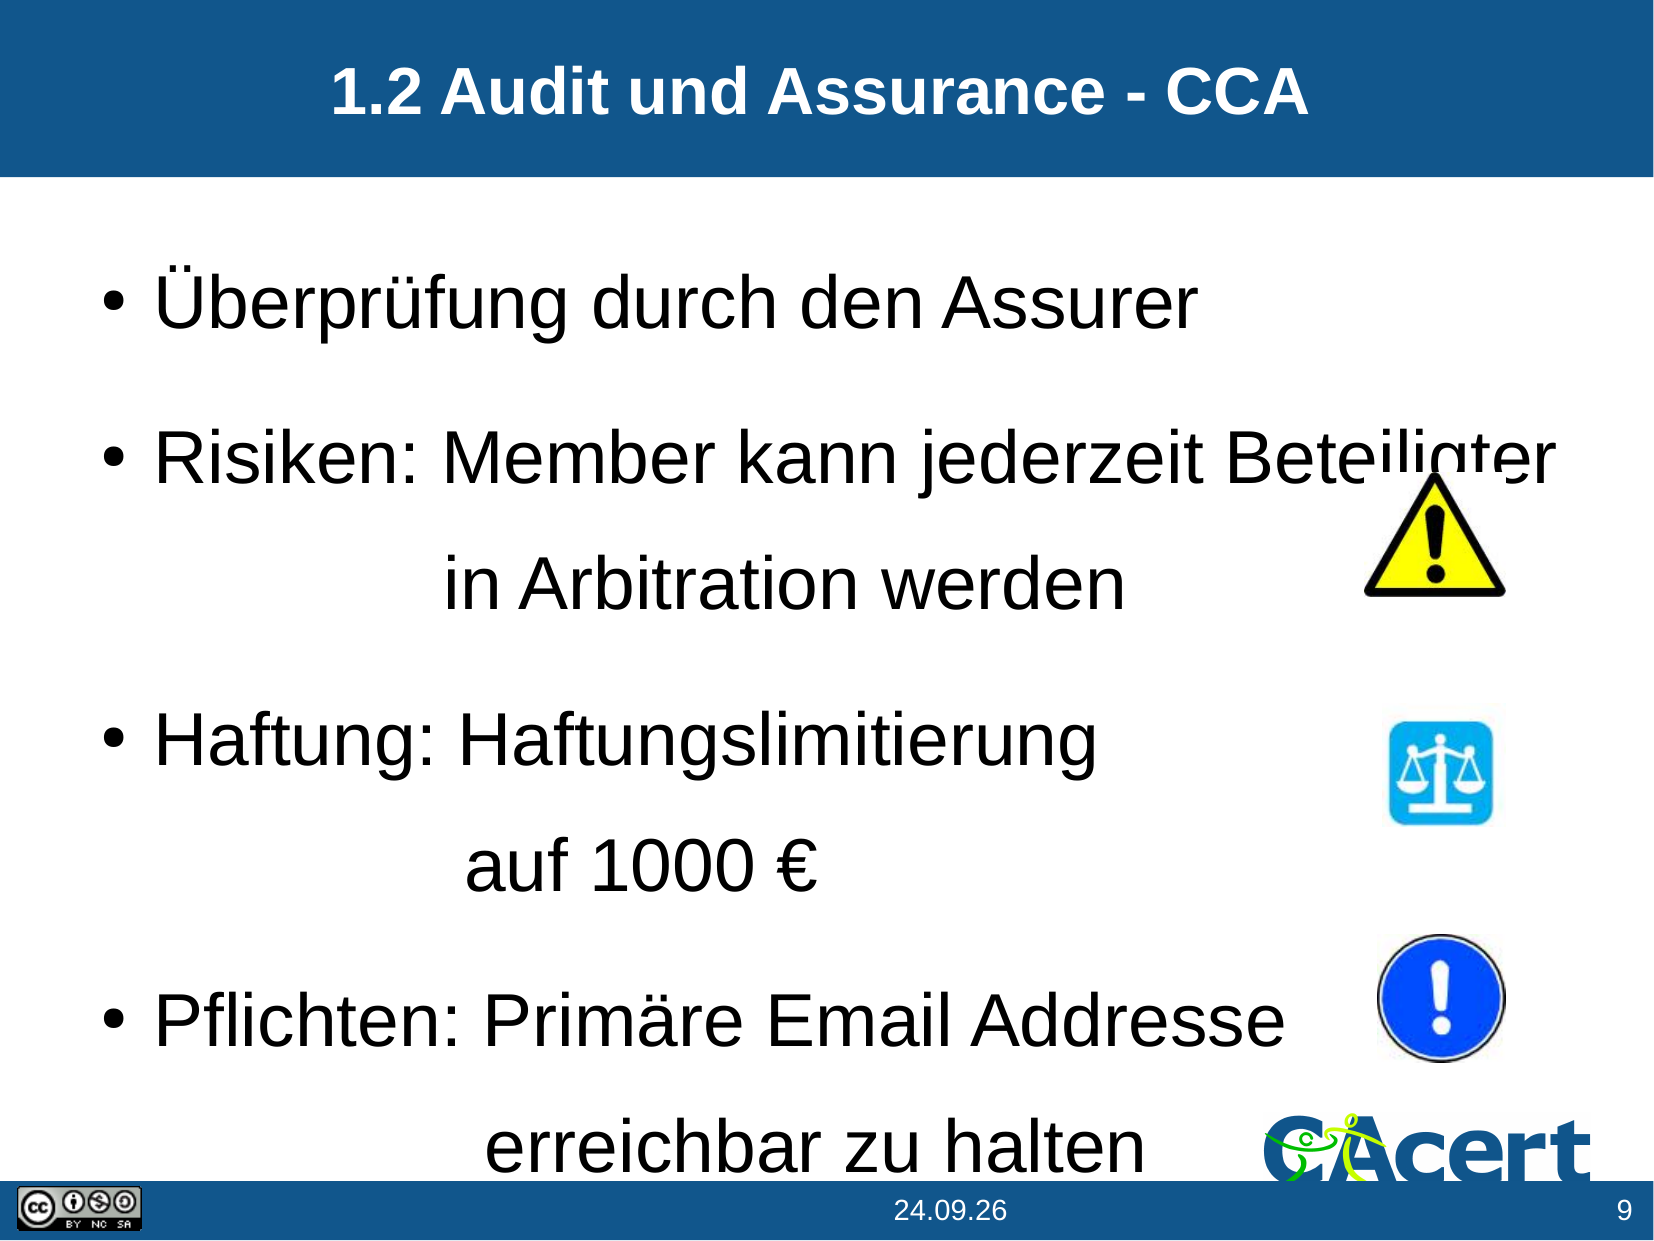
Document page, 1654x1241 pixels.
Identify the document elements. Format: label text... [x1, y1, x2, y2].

picture [1263, 1112, 1591, 1181]
picture [1364, 472, 1506, 597]
picture [1382, 703, 1506, 827]
picture [1377, 934, 1506, 1063]
list Überprüfung durch den Assurer Risiken: Member kann jederzeit Beteiligter in Arbitration werden Haftung: Haftungslimitierung auf 1000 € Pflichten: Primäre Email Addresse erreichbar zu halten [82, 218, 1571, 1147]
picture [17, 1186, 142, 1231]
title 1.2 Audit und Assurance - CCA [76, 17, 1565, 166]
